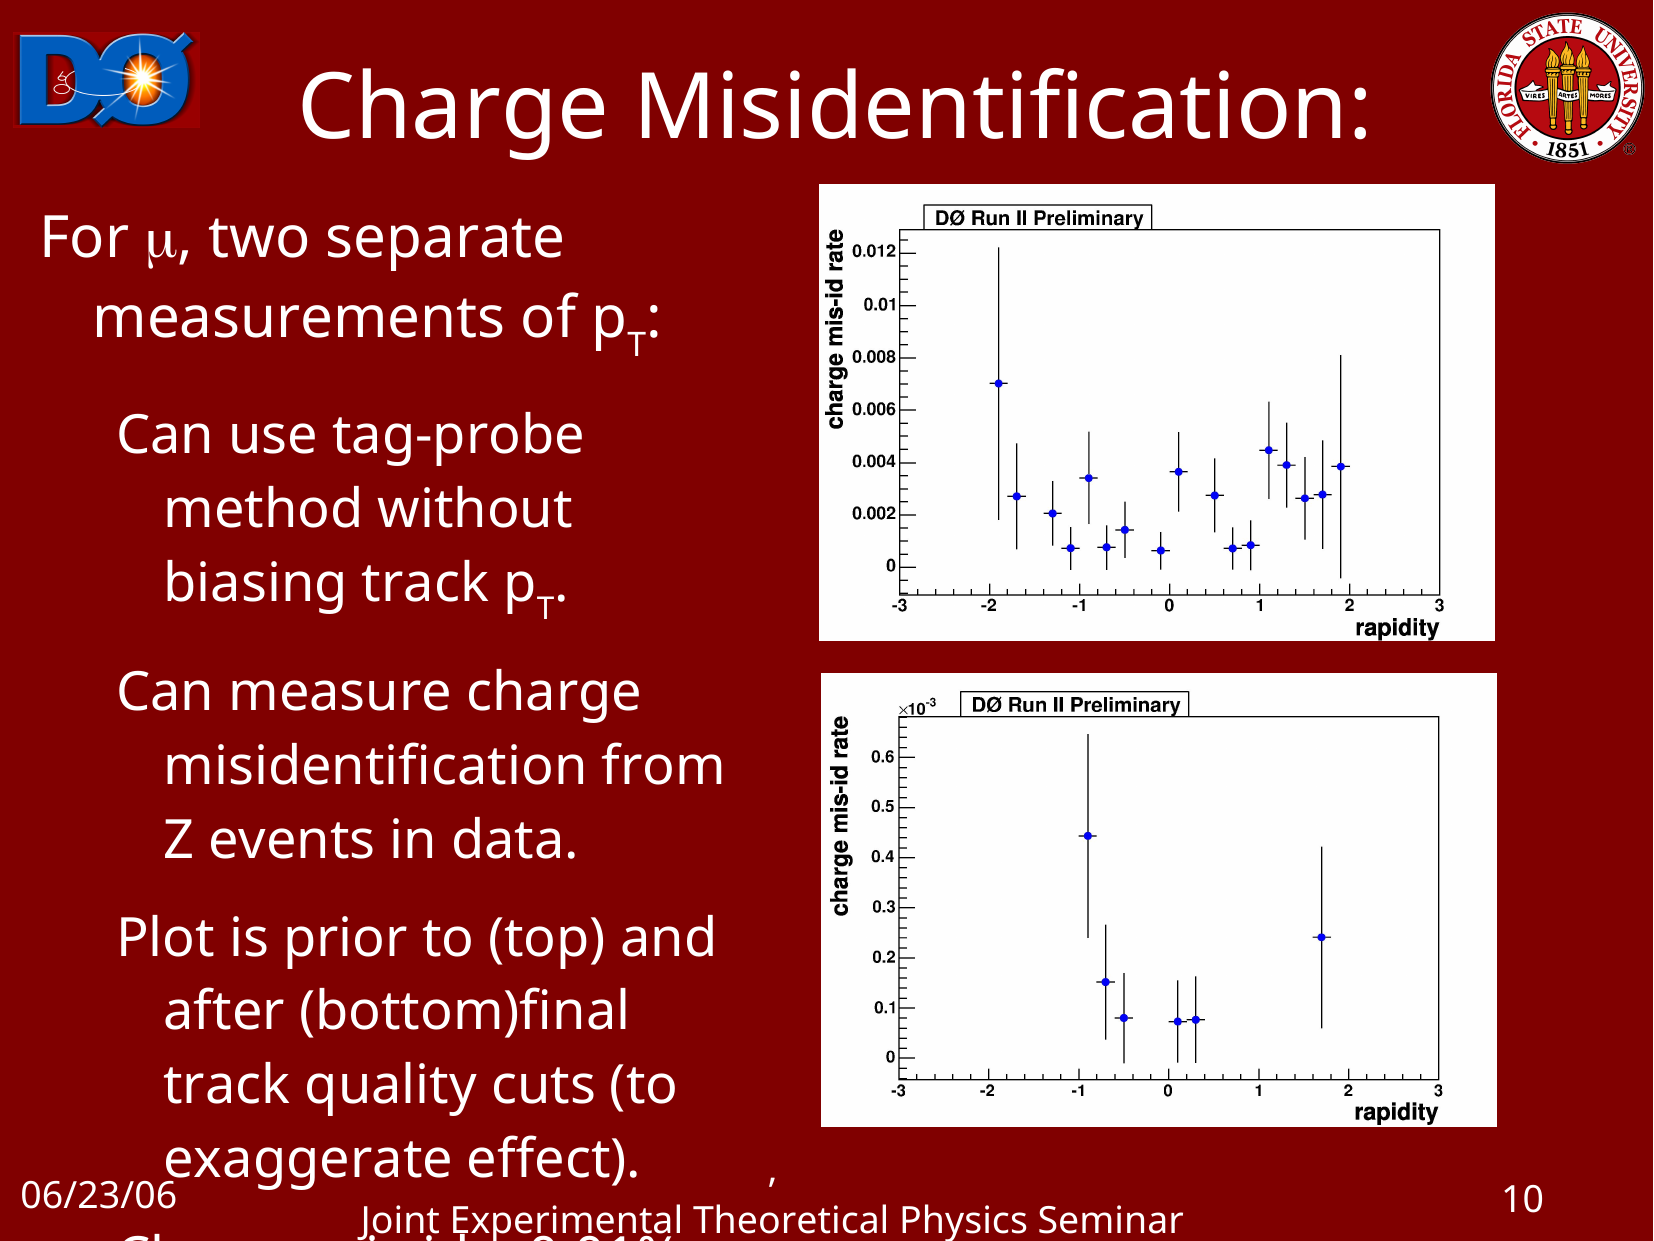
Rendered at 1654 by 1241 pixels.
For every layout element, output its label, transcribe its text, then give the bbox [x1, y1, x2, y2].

picture [13, 32, 196, 128]
picture [1489, 11, 1646, 165]
title Charge Misidentification: [196, 0, 1475, 208]
picture [821, 673, 1497, 1127]
list For m, two separate measurements of pT: Can use tag-probe method without biasing track pT. Can measure charge misidentification from Z events in data. Plot is prior to (top) and after (bottom)final track quality cuts (to exaggerate effect). Charge mis-id = 0.01% [21, 195, 729, 1149]
picture [819, 184, 1495, 641]
